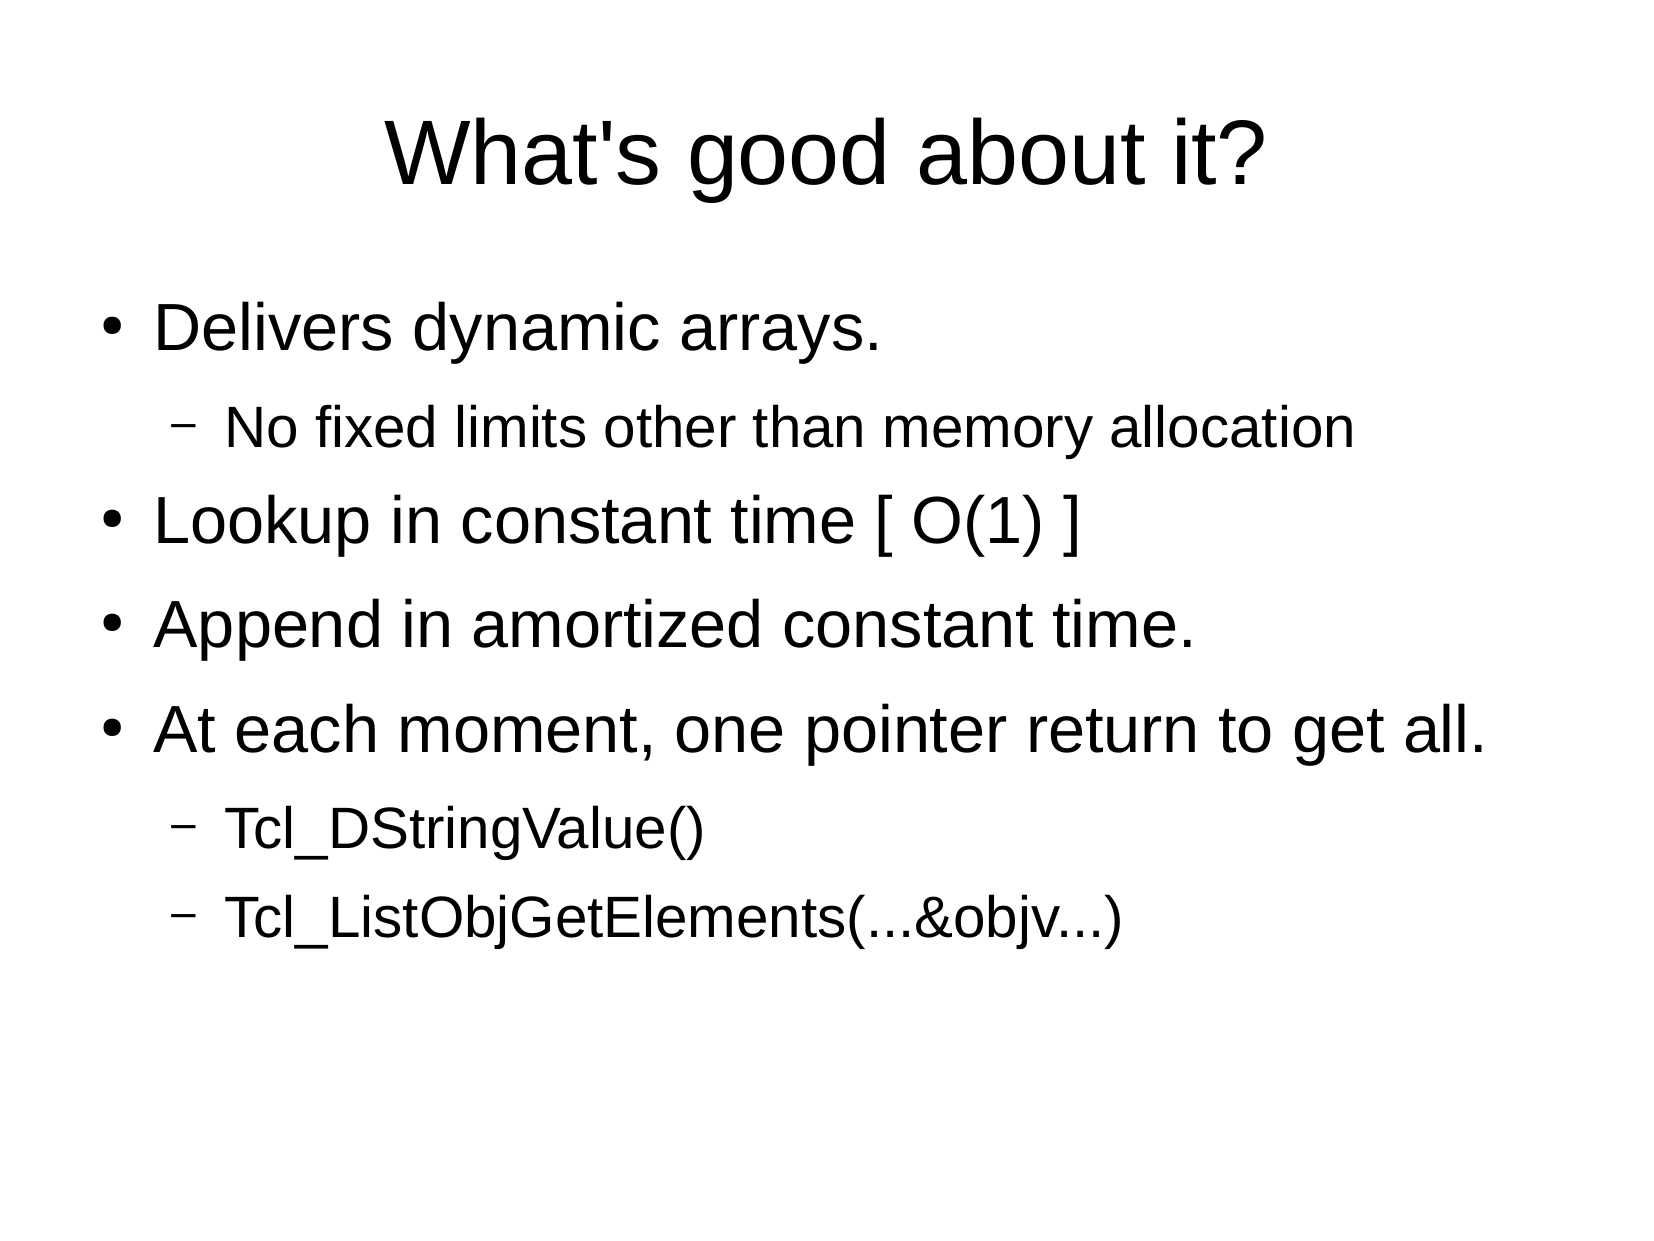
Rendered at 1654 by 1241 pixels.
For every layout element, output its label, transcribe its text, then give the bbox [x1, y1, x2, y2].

title What's good about it? [82, 49, 1571, 257]
list Delivers dynamic arrays. No fixed limits other than memory allocation Lookup in constant time [ O(1) ] Append in amortized constant time. At each moment, one pointer return to get all. Tcl_DStringValue() Tcl_ListObjGetElements(...&objv...) [82, 290, 1571, 1010]
